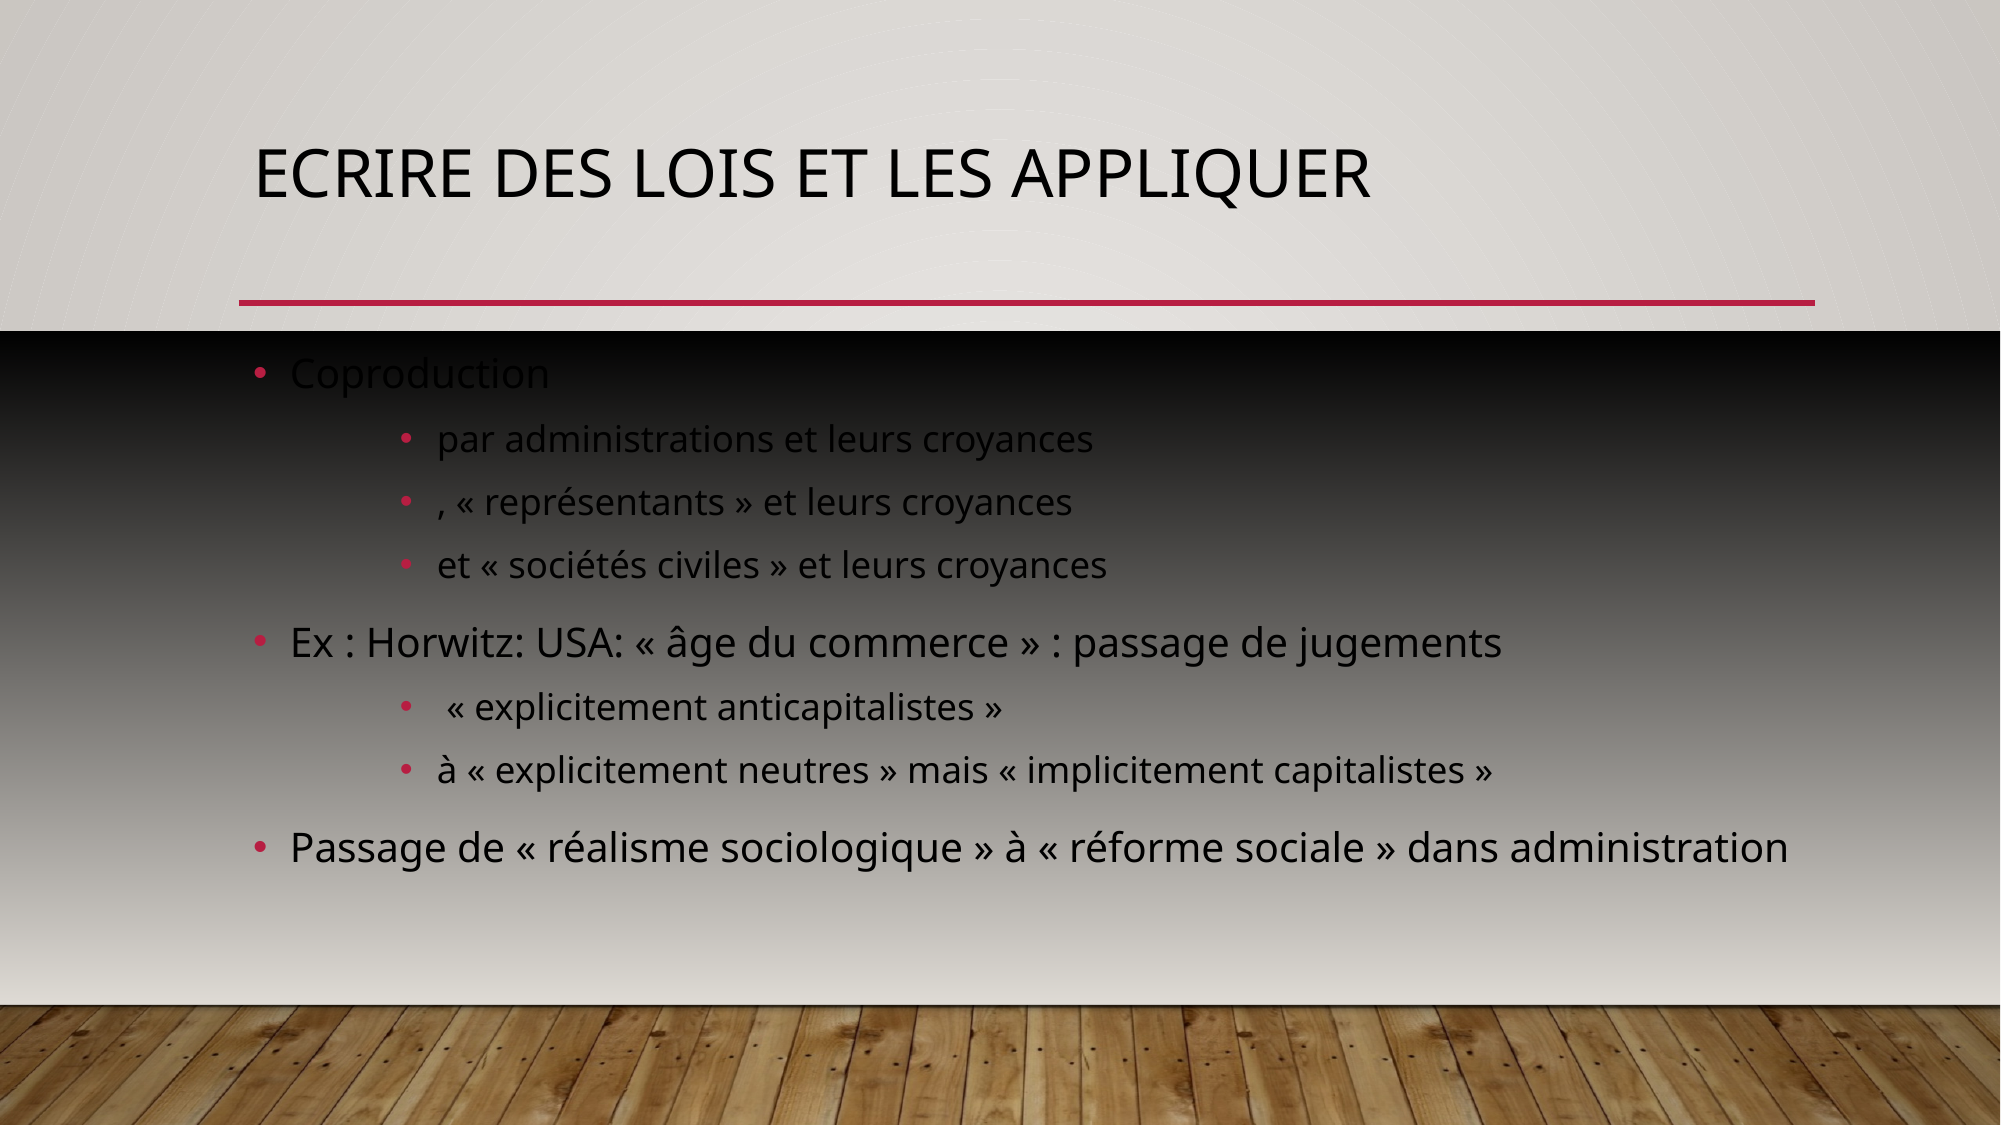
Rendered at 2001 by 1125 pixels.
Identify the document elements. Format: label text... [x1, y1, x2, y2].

list Coproduction par administrations et leurs croyances , « représentants » et leurs croyances et « sociétés civiles » et leurs croyances Ex : Horwitz: USA: « âge du commerce » : passage de jugements « explicitement anticapitalistes » à « explicitement neutres » mais « implicitement capitalistes » Passage de « réalisme sociologique » à « réforme sociale » dans administration [238, 330, 1814, 897]
title Ecrire des lois et les appliquer [238, 131, 1814, 305]
